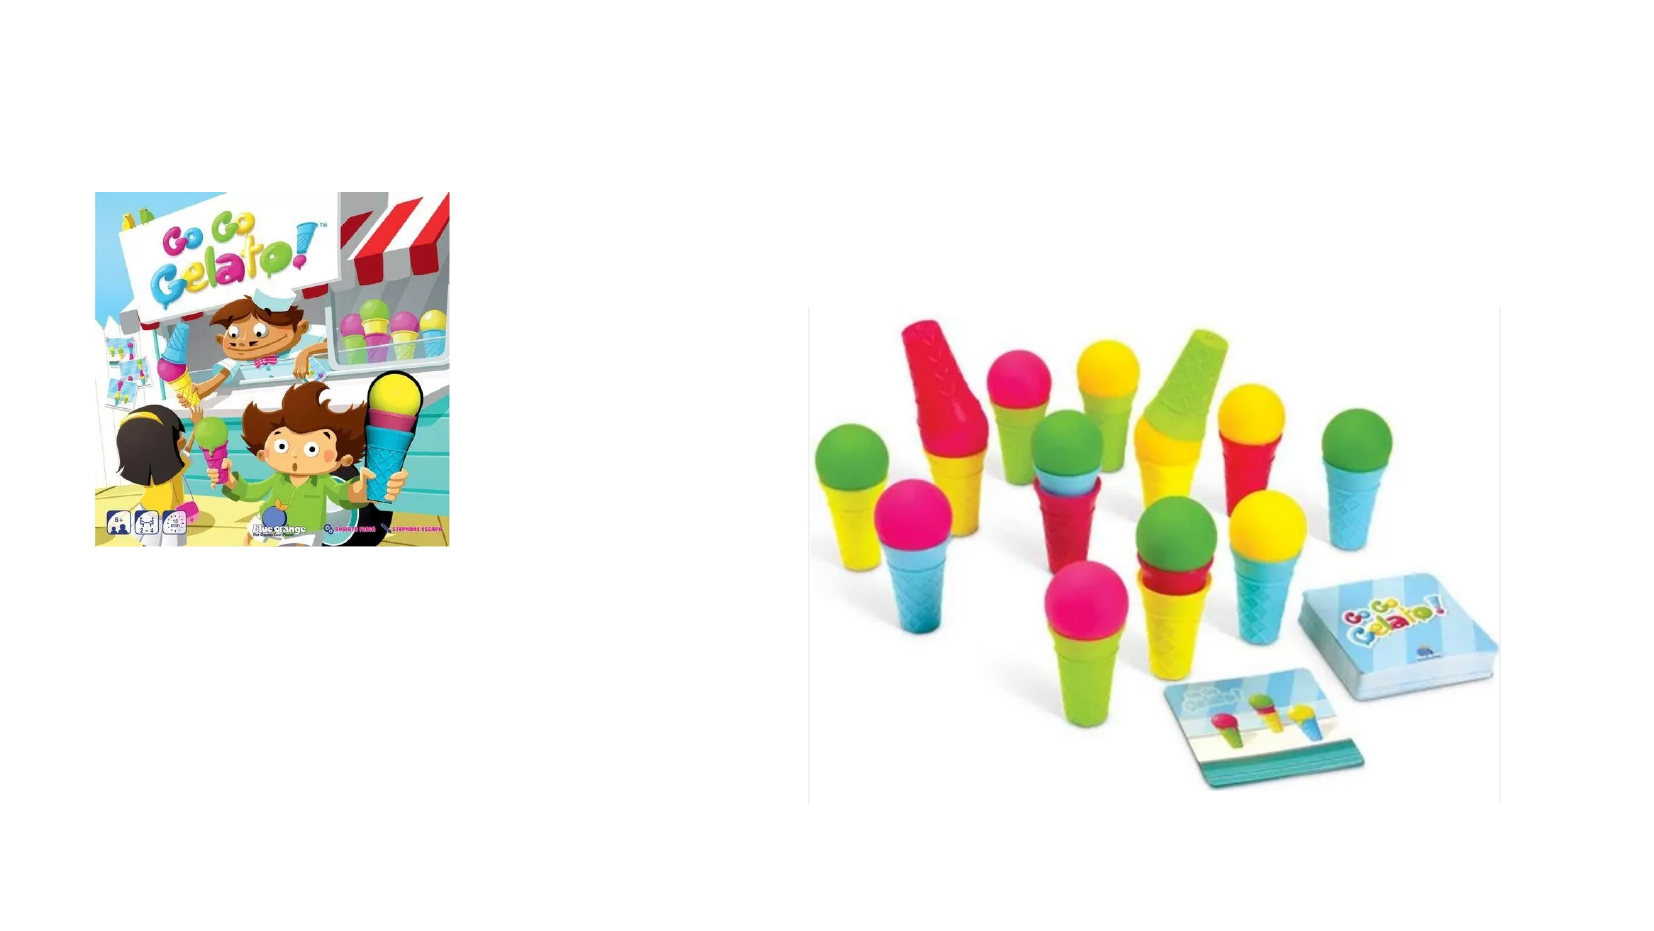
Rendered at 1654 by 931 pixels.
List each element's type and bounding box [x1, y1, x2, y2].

picture [803, 307, 1510, 804]
picture [94, 192, 450, 547]
